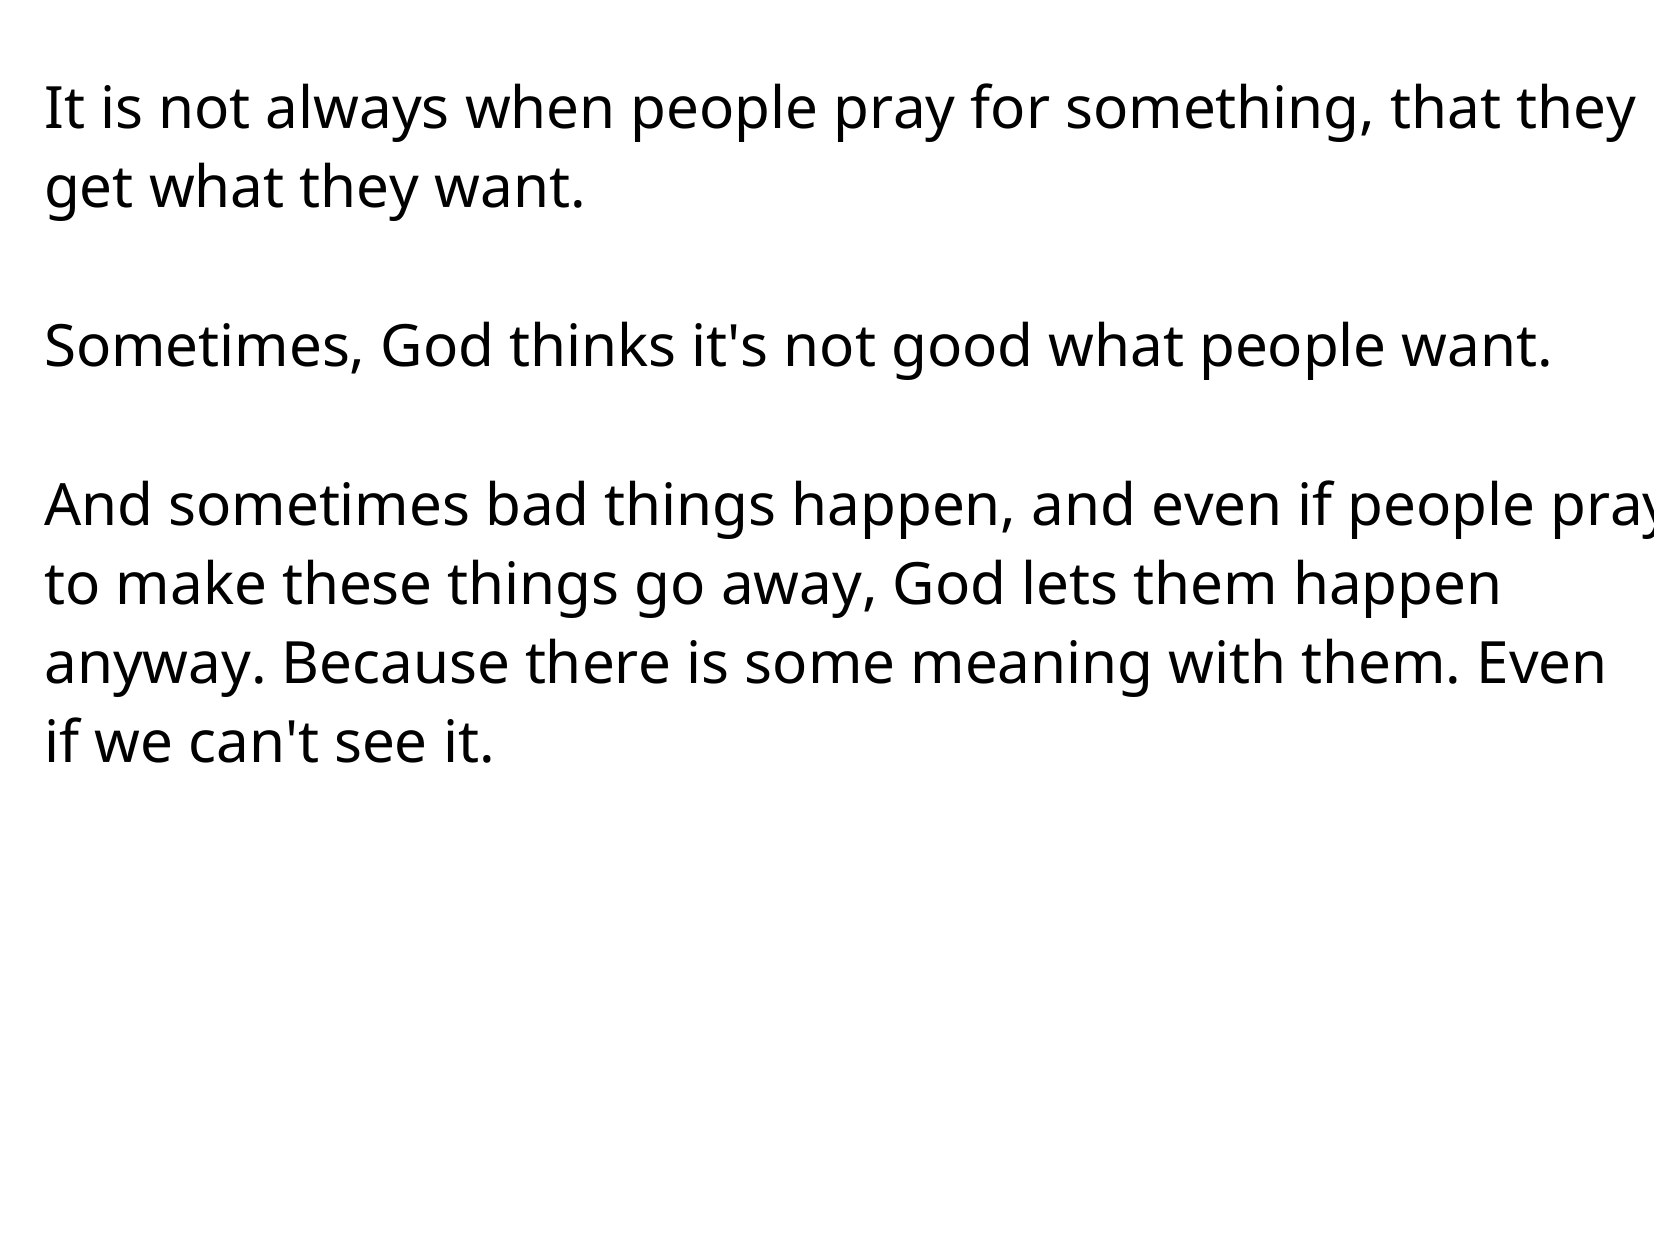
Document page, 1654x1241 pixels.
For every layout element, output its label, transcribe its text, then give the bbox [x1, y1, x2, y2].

text_box It is not always when people pray for something, that they get what they want. Sometimes, God thinks it's not good what people want. And sometimes bad things happen, and even if people pray to make these things go away, God lets them happen anyway. Because there is some meaning with them. Even if we can't see it. [29, 59, 1648, 846]
